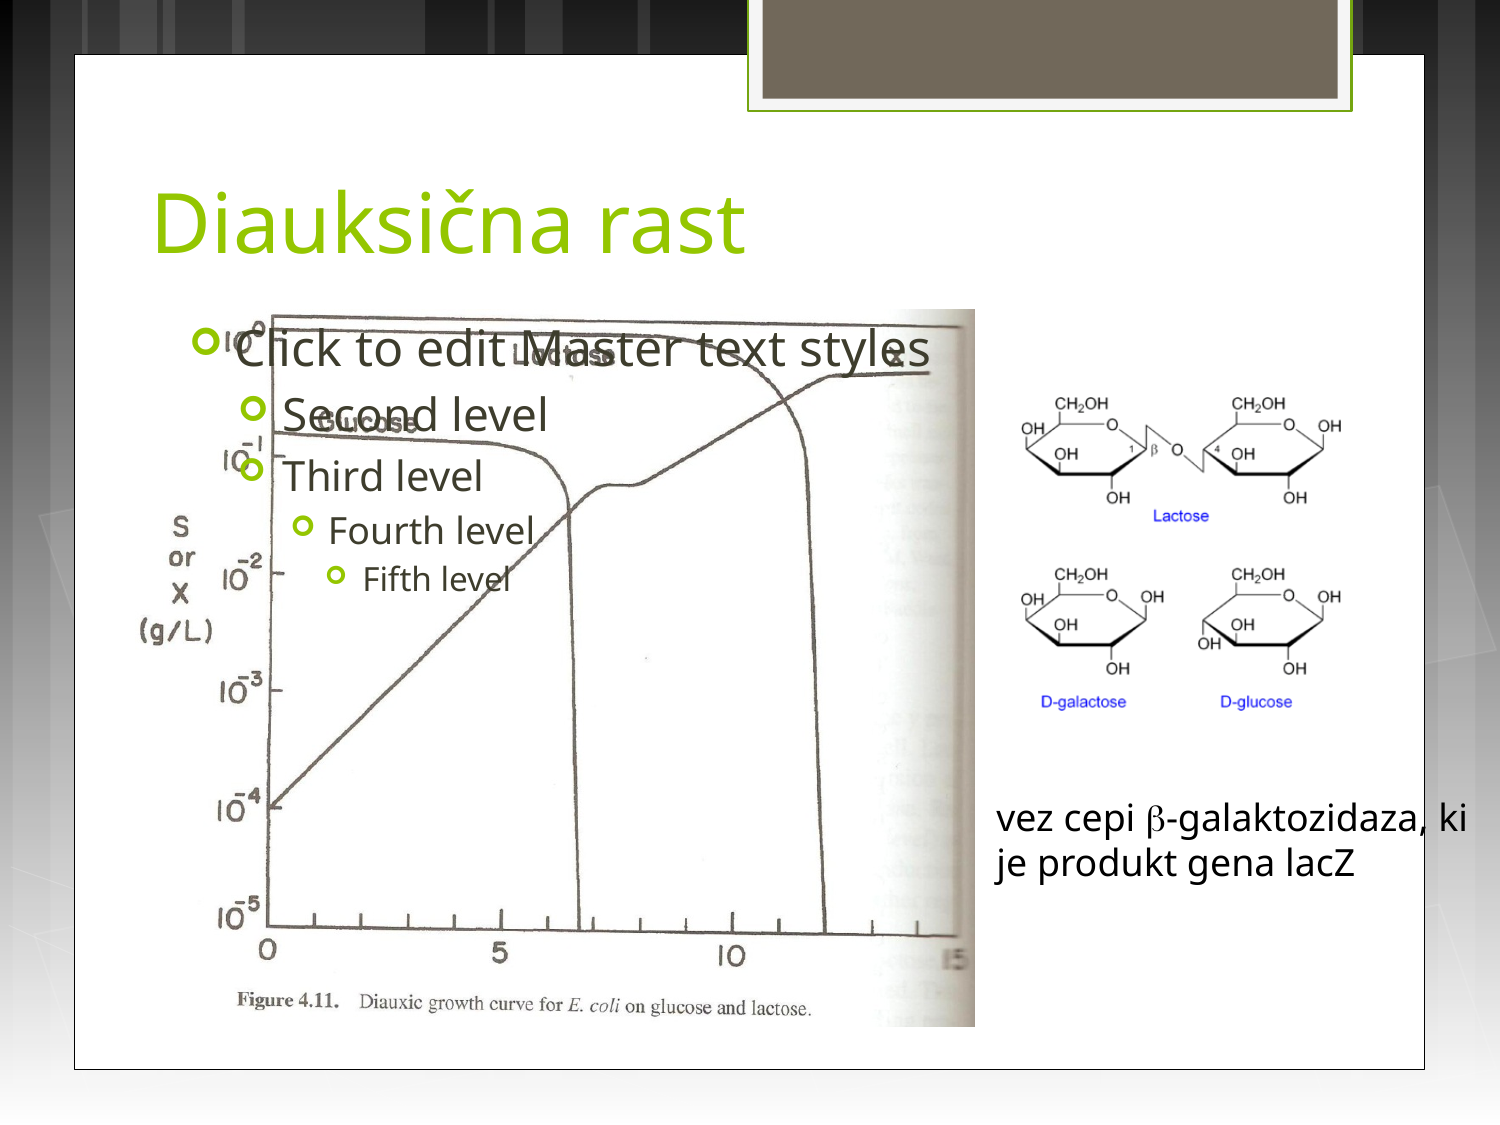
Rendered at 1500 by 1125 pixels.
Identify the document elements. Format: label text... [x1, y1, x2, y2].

picture [135, 309, 975, 1027]
title Diauksična rast [135, 90, 1289, 278]
text_box vez cepi -galaktozidaza, ki je produkt gena lacZ [981, 786, 1499, 892]
picture [1021, 397, 1341, 711]
